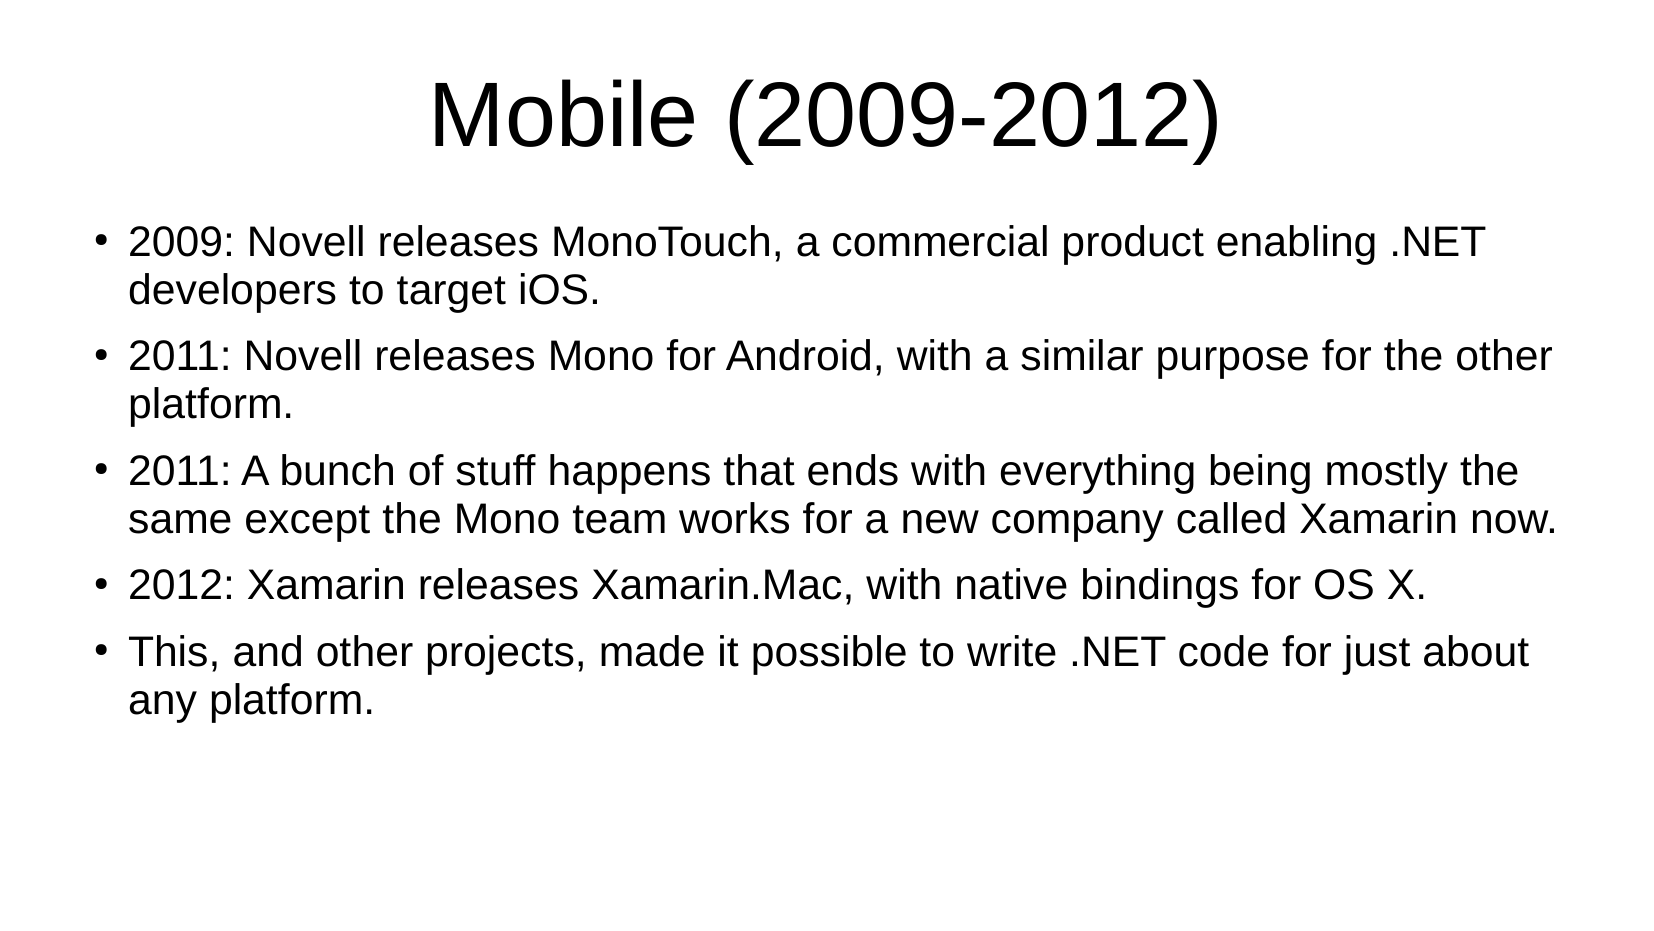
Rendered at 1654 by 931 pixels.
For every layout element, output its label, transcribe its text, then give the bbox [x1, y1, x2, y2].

list 2009: Novell releases MonoTouch, a commercial product enabling .NET developers to target iOS. 2011: Novell releases Mono for Android, with a similar purpose for the other platform. 2011: A bunch of stuff happens that ends with everything being mostly the same except the Mono team works for a new company called Xamarin now. 2012: Xamarin releases Xamarin.Mac, with native bindings for OS X. This, and other projects, made it possible to write .NET code for just about any platform. [82, 217, 1571, 758]
title Mobile (2009-2012) [82, 37, 1571, 193]
